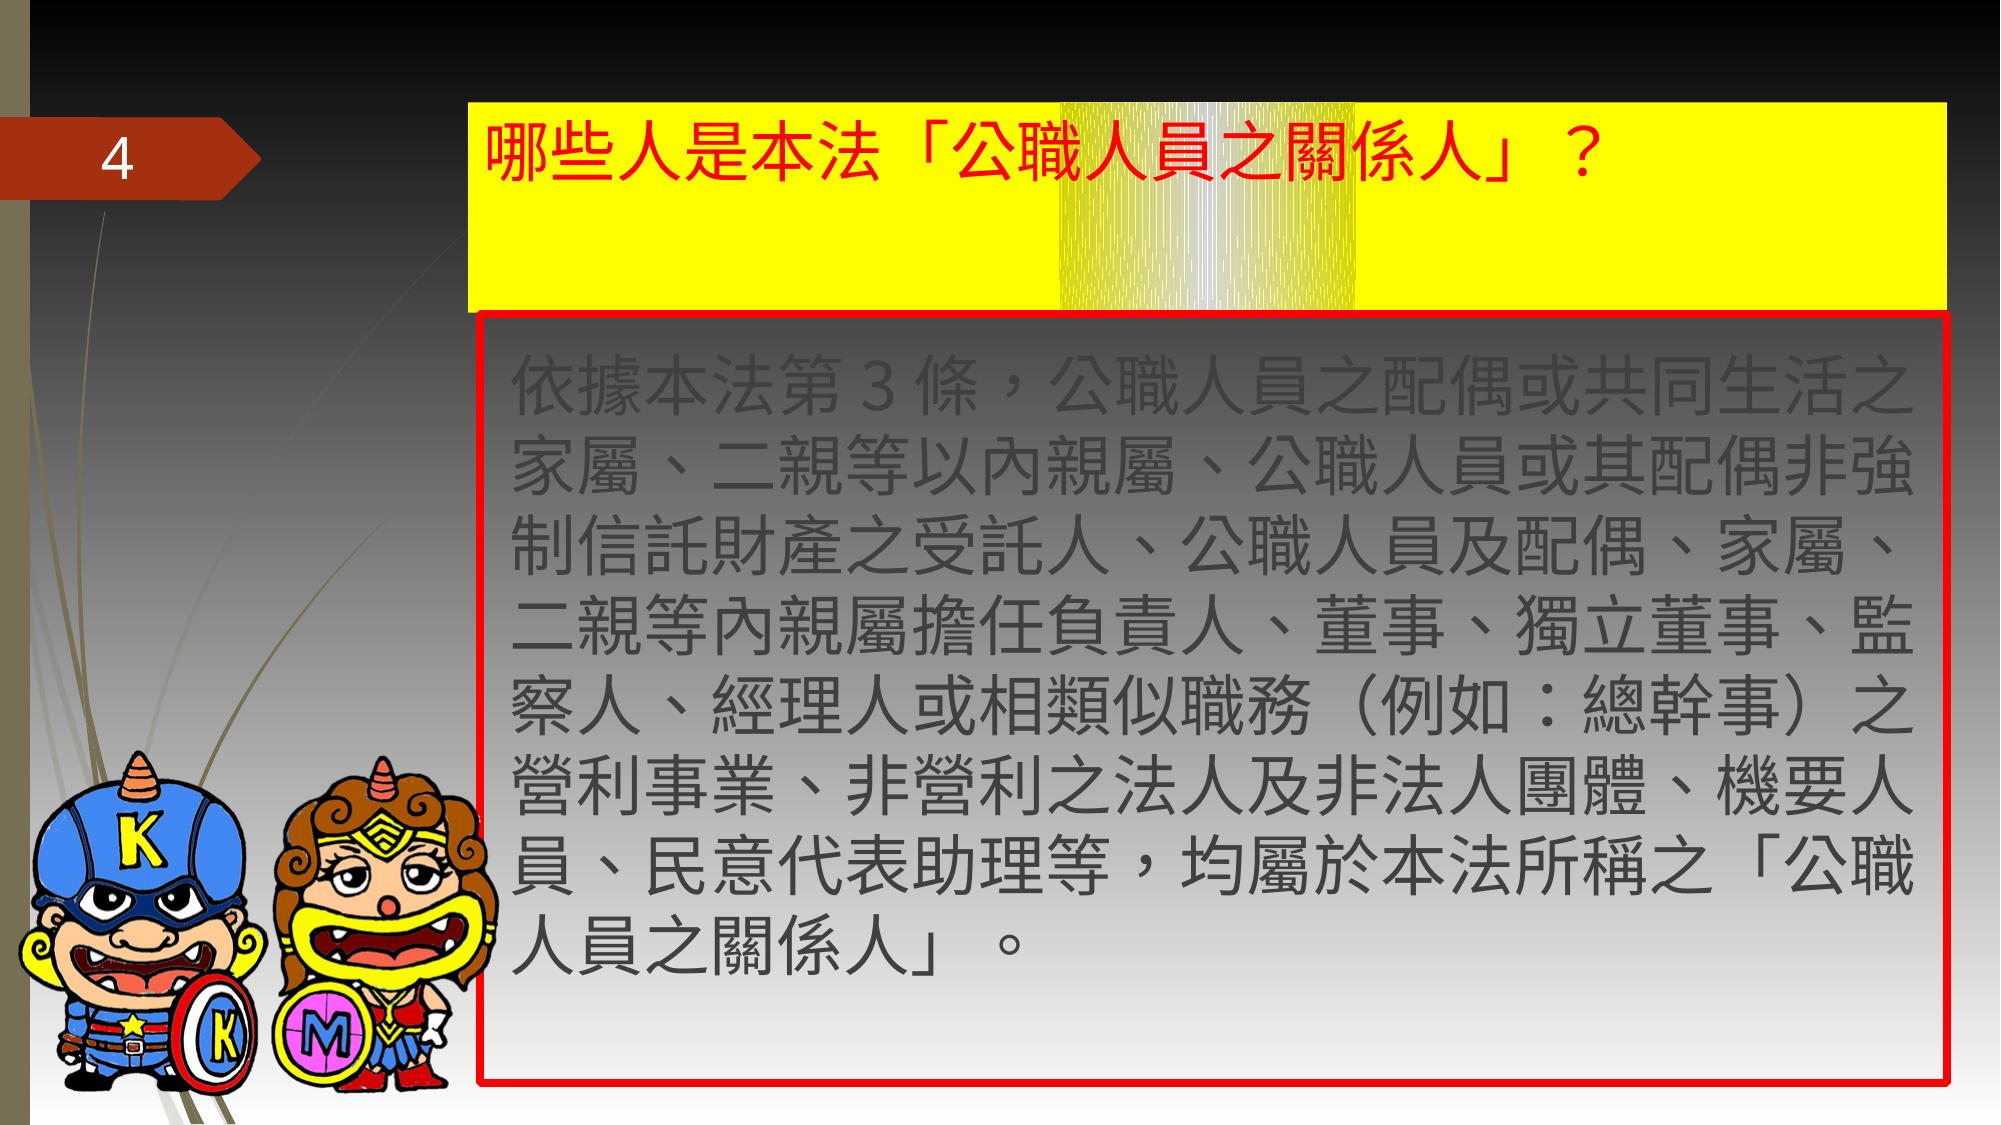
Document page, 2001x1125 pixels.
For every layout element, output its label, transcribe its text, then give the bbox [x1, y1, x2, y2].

text_box 4 [86, 114, 199, 199]
title 哪些人是本法「公職人員之關係人」？ [468, 102, 1947, 313]
list 依據本法第3條，公職人員之配偶或共同生活之家屬、二親等以內親屬、公職人員或其配偶非強制信託財產之受託人、公職人員及配偶、家屬、二親等內親屬擔任負責人、董事、獨立董事、監察人、經理人或相類似職務（例如：總幹事）之營利事業、非營利之法人及非法人團體、機要人員、民意代表助理等，均屬於本法所稱之「公職人員之關係人」。 [480, 313, 1947, 1084]
picture [0, 745, 510, 1101]
